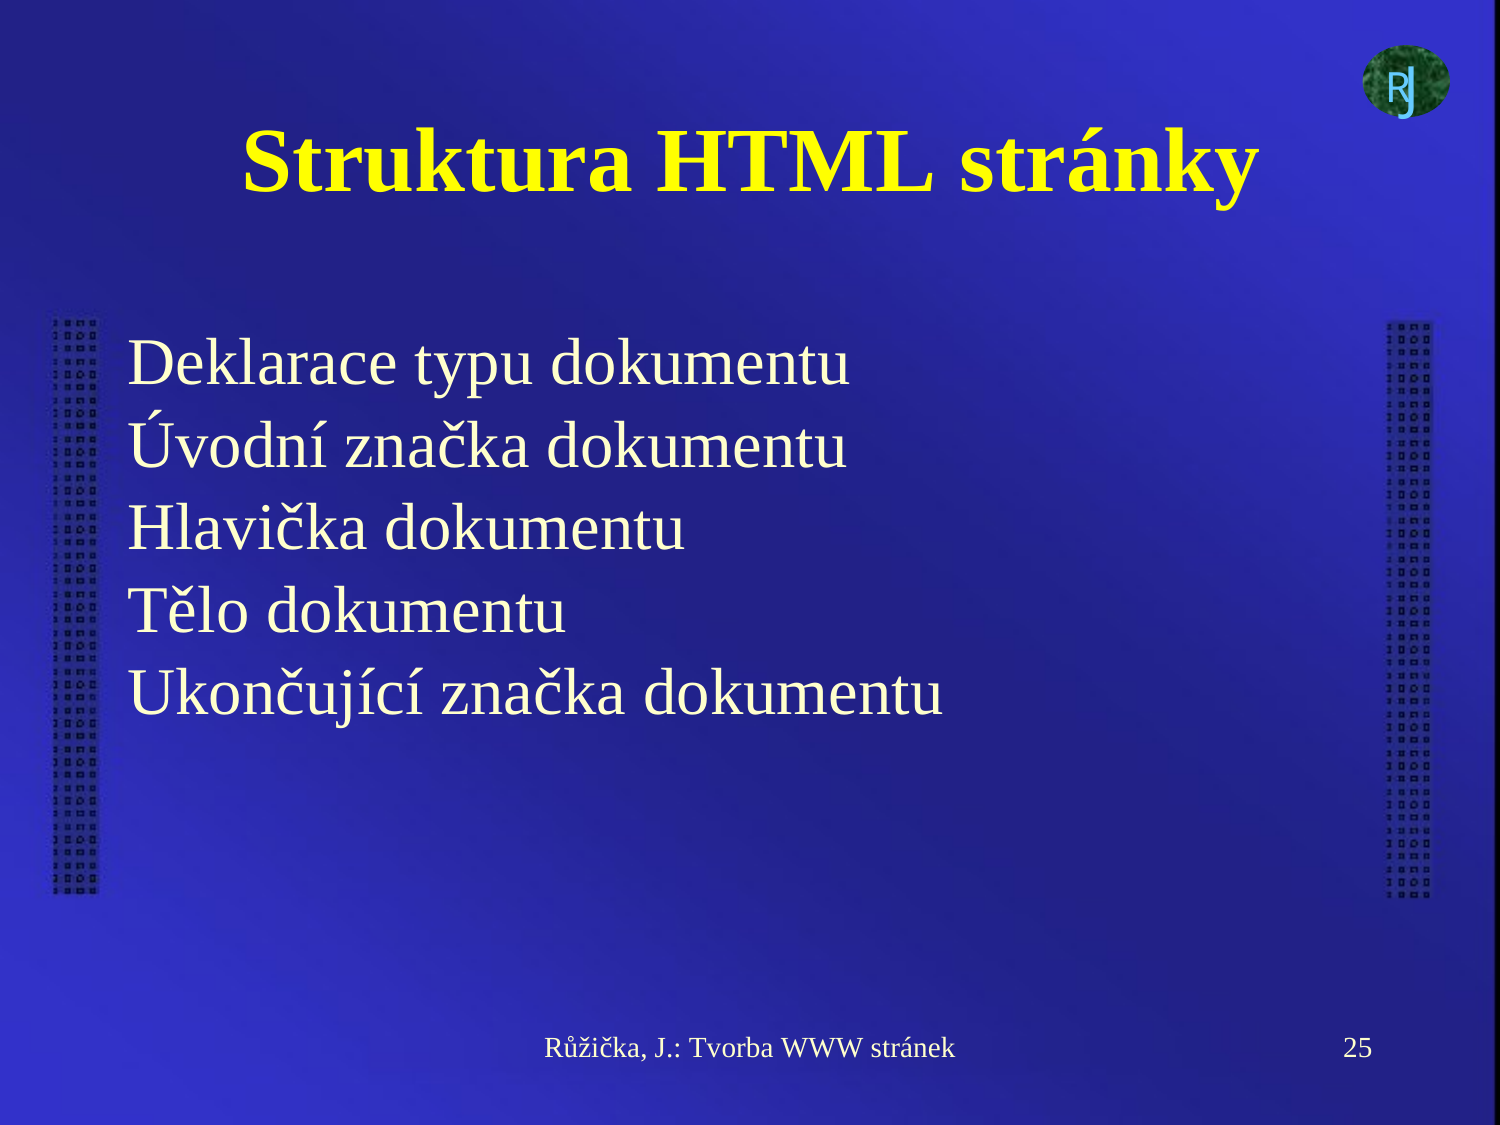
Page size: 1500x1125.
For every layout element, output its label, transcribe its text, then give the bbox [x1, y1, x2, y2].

text_box 31 [1074, 1047, 1388, 1101]
text_box Růžička, J.: Tvorba WWW stránek [512, 1047, 988, 1101]
text_box J [1388, 39, 1451, 128]
text_box R [1370, 50, 1433, 116]
text_box [1362, 61, 1370, 102]
list Deklarace typu dokumentu Úvodní značka dokumentu Hlavička dokumentu Tělo dokumentu Ukončující značka dokumentu [112, 324, 1388, 1047]
picture [0, 0, 1500, 1125]
title Struktura HTML stránky [114, 67, 1390, 256]
